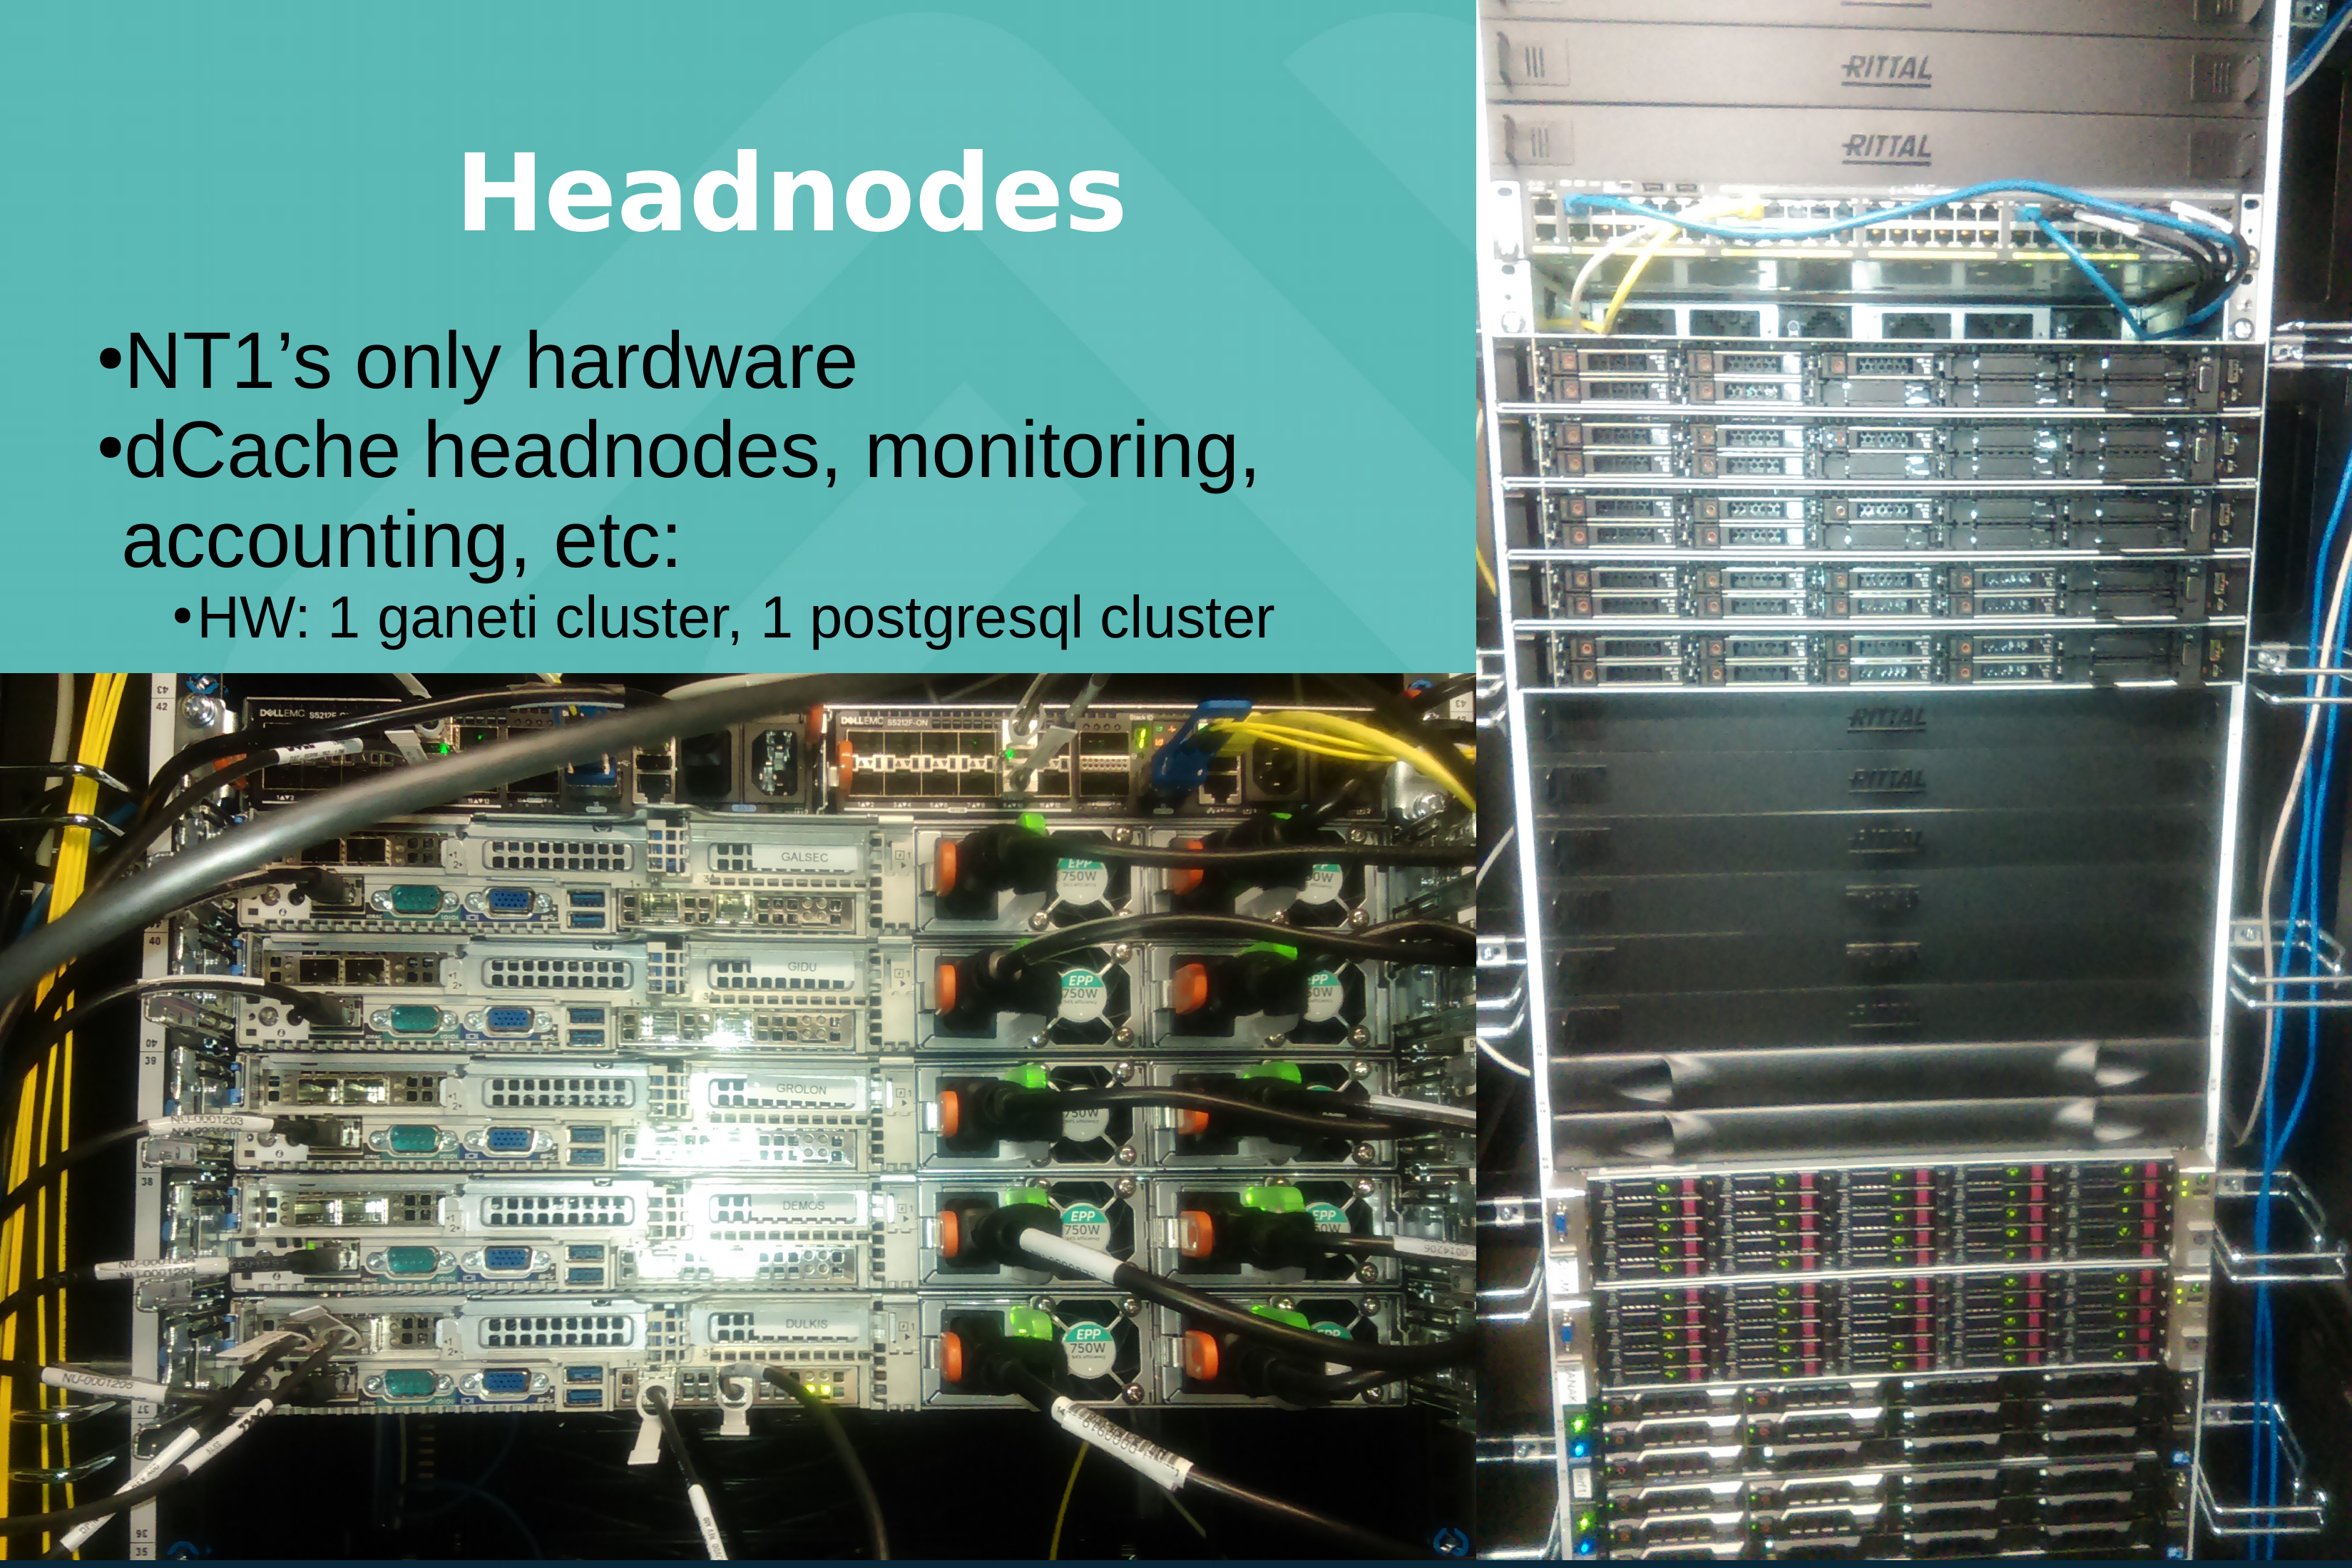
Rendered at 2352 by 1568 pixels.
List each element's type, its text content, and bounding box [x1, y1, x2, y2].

title Headnodes [117, 62, 1466, 324]
picture [0, 0, 2352, 1568]
text_box NT1’s only hardware dCache headnodes, monitoring, accounting, etc: HW: 1 ganeti cluster, 1 postgresql cluster [86, 310, 1413, 656]
